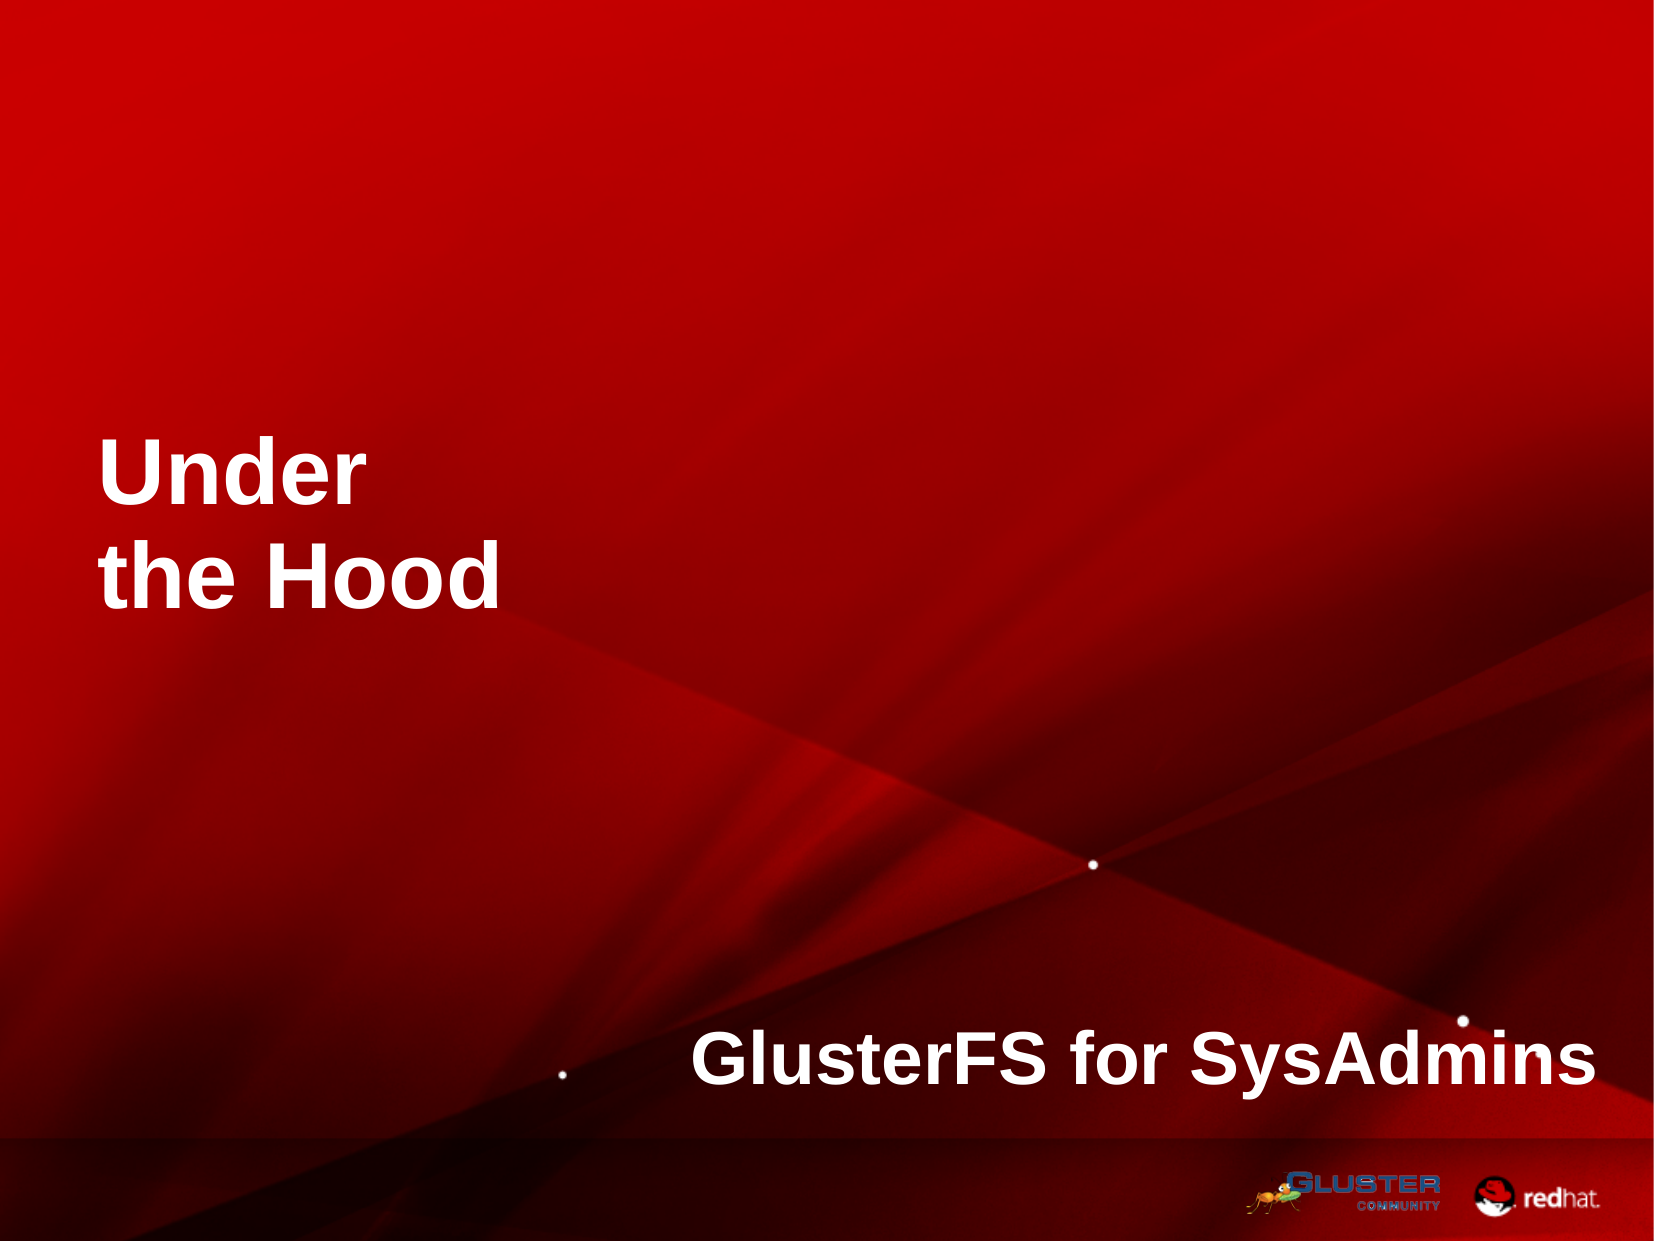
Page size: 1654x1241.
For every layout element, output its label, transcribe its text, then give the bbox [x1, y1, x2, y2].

title Under the Hood [97, 419, 1586, 630]
text_box GlusterFS for SysAdmins [675, 963, 1614, 1111]
picture [0, 0, 1654, 1241]
